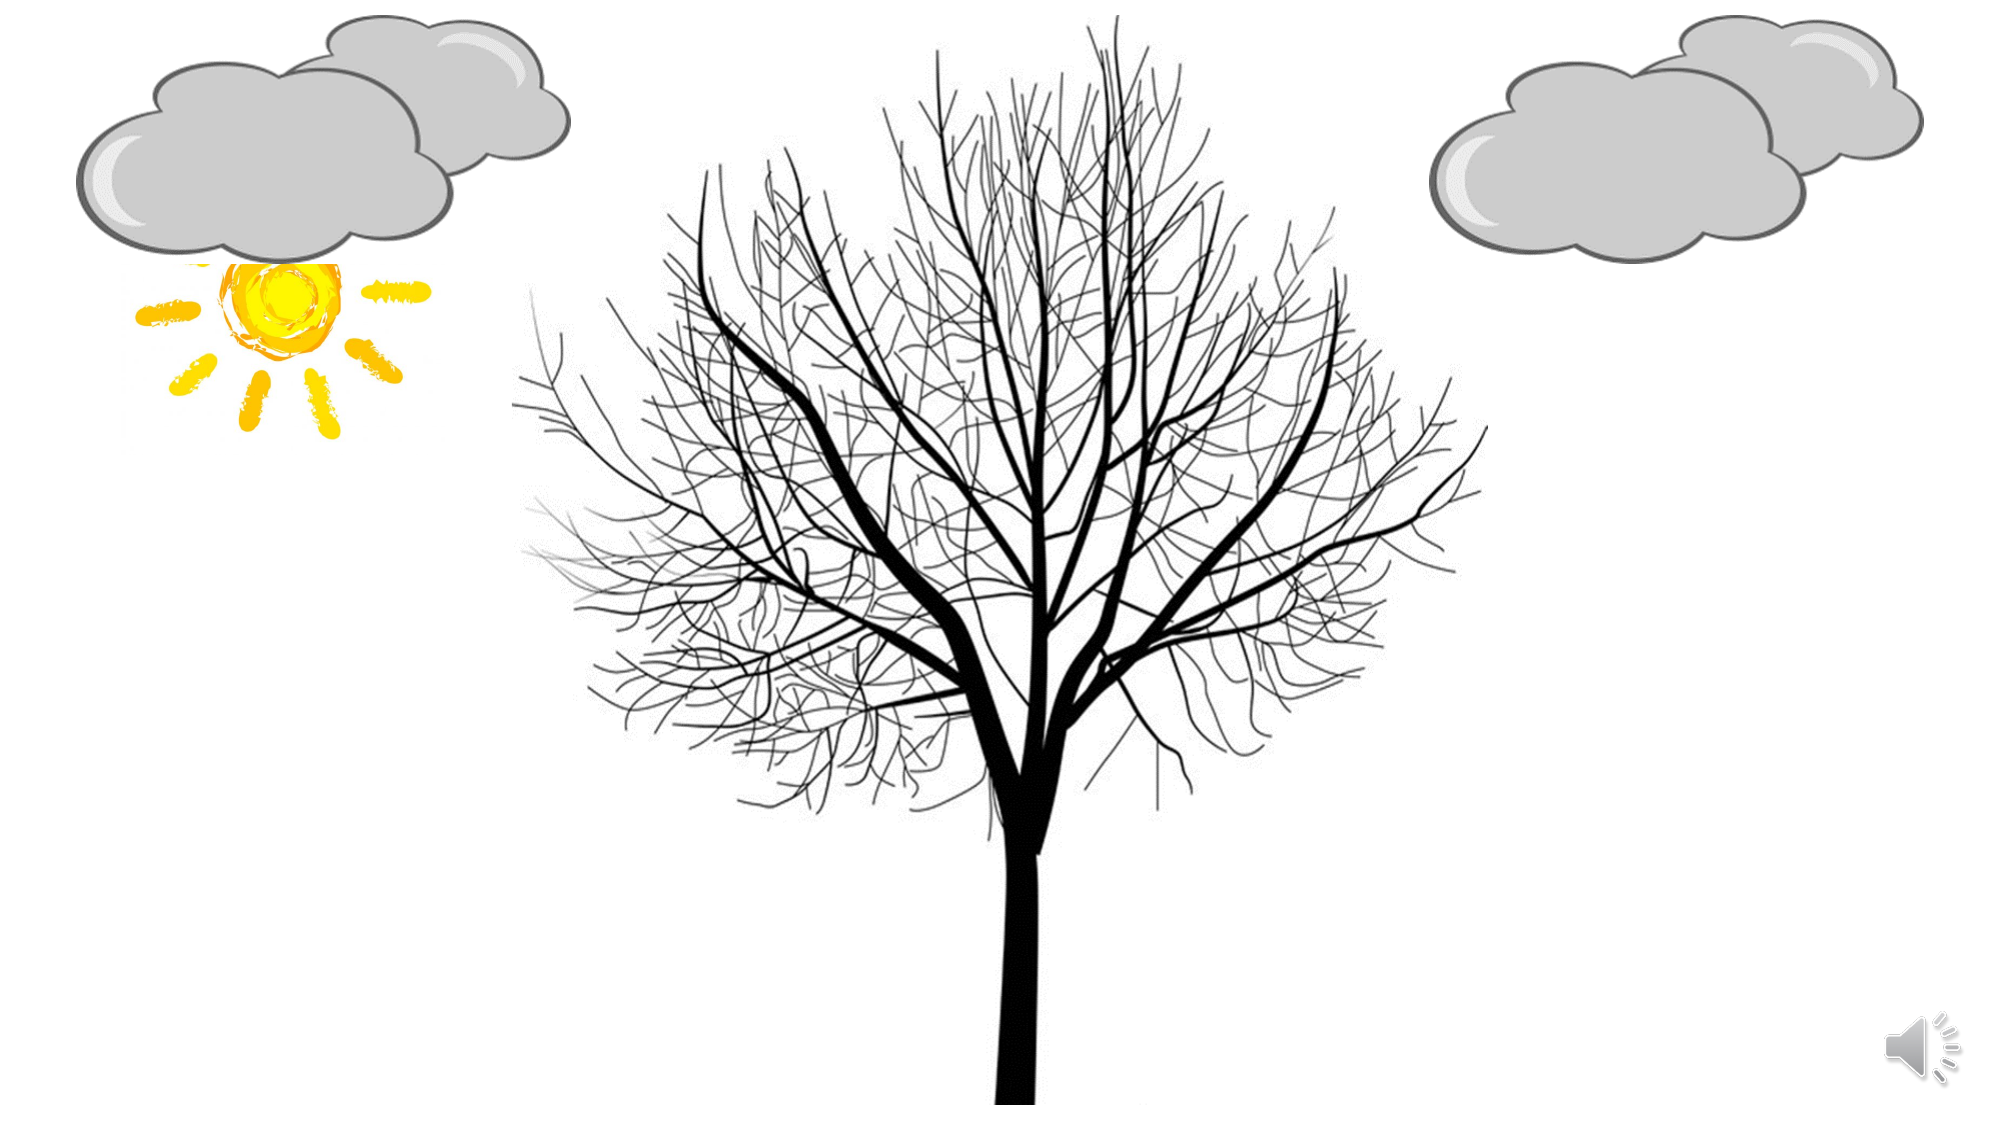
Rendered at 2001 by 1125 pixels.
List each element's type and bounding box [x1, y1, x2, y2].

picture [76, 15, 1924, 1105]
picture [1884, 1009, 1965, 1090]
